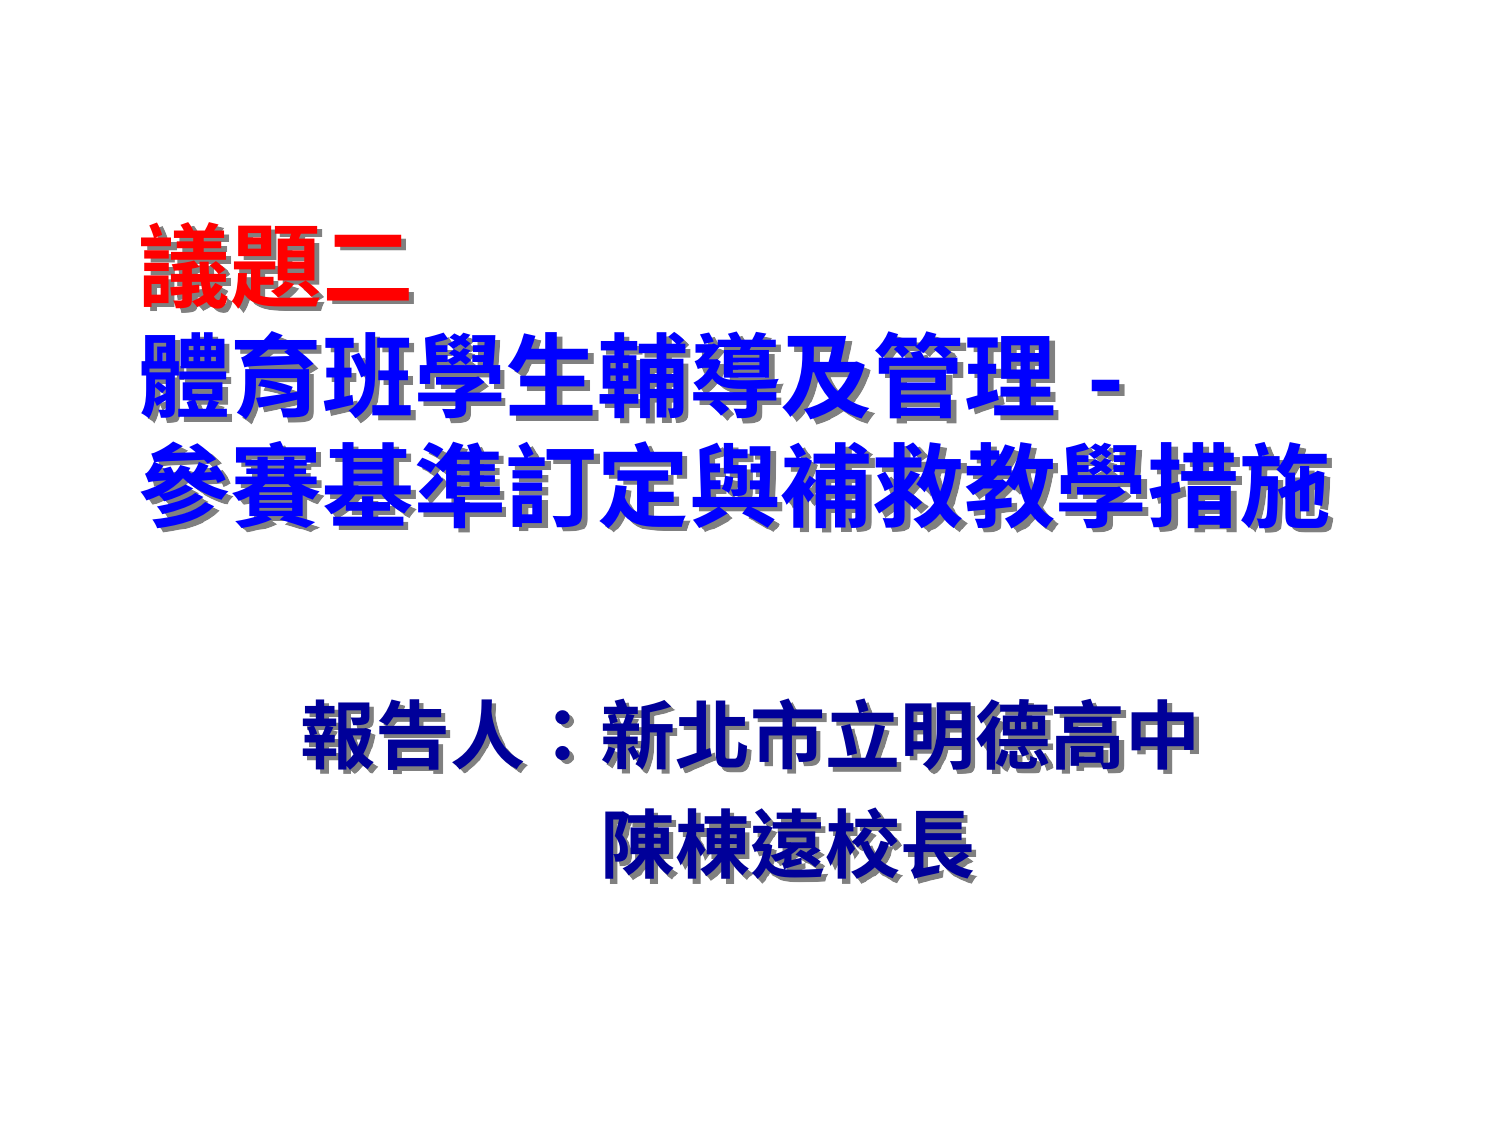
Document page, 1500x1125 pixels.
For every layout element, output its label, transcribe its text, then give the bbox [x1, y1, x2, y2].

list 報告人：新北市立明德高中 陳棟遠校長 [53, 680, 1447, 988]
title 議題二 體育班學生輔導及管理- 參賽基準訂定與補救教學措施 [123, 196, 1427, 551]
